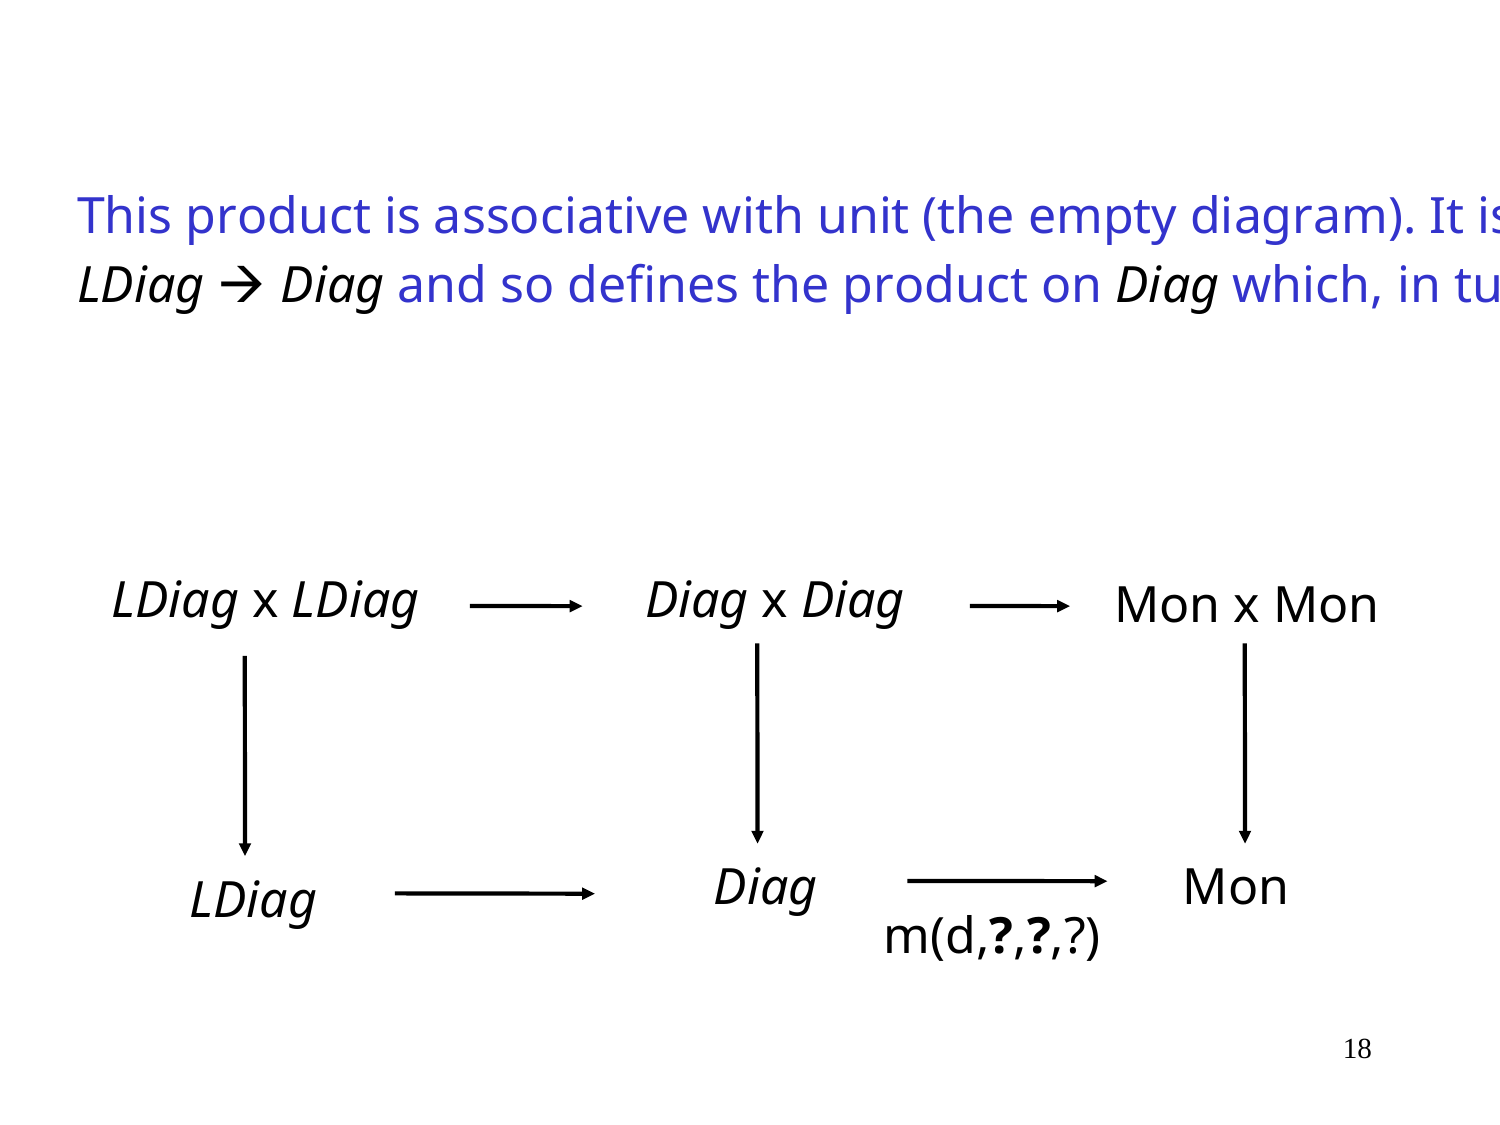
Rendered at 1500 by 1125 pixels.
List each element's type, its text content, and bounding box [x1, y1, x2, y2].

text_box Diag [698, 843, 833, 928]
text_box Mon x Mon [1099, 561, 1395, 645]
text_box LDiag x LDiag [96, 555, 435, 640]
text_box Diag x Diag [630, 555, 920, 640]
text_box Mon [1167, 843, 1305, 928]
text_box LDiag [174, 855, 333, 940]
text_box m(d,?,?,?) [869, 892, 1168, 968]
text_box This product is associative with unit (the empty diagram). It is compatible with the arrow LDiag  Diag and so defines the product on Diag which, in turn, is compatible with the product of monomials. [62, 172, 1500, 325]
